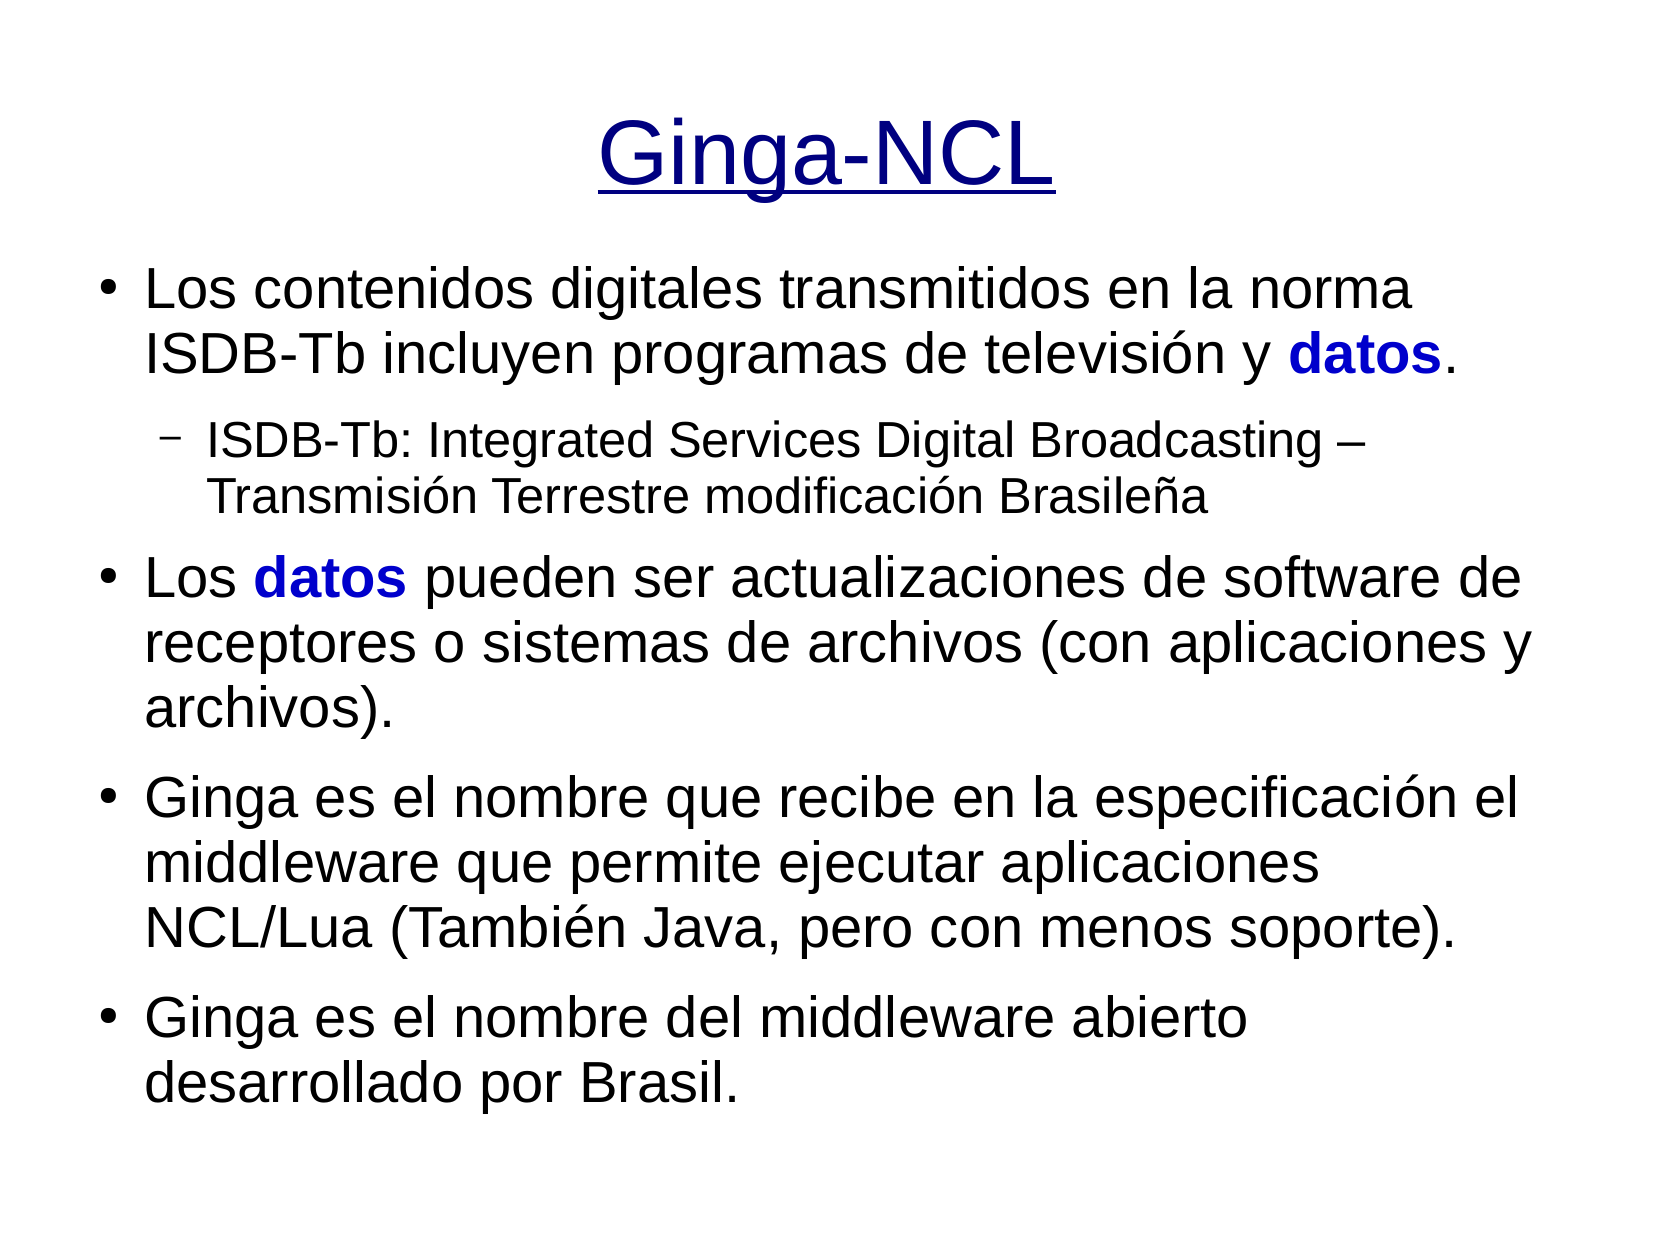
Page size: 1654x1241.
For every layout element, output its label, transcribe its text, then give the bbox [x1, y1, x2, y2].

list Los contenidos digitales transmitidos en la norma ISDB-Tb incluyen programas de televisión y datos. ISDB-Tb: Integrated Services Digital Broadcasting – Transmisión Terrestre modificación Brasileña Los datos pueden ser actualizaciones de software de receptores o sistemas de archivos (con aplicaciones y archivos). Ginga es el nombre que recibe en la especificación el middleware que permite ejecutar aplicaciones NCL/Lua (También Java, pero con menos soporte). Ginga es el nombre del middleware abierto desarrollado por Brasil. [82, 256, 1538, 1122]
title Ginga-NCL [82, 49, 1571, 257]
